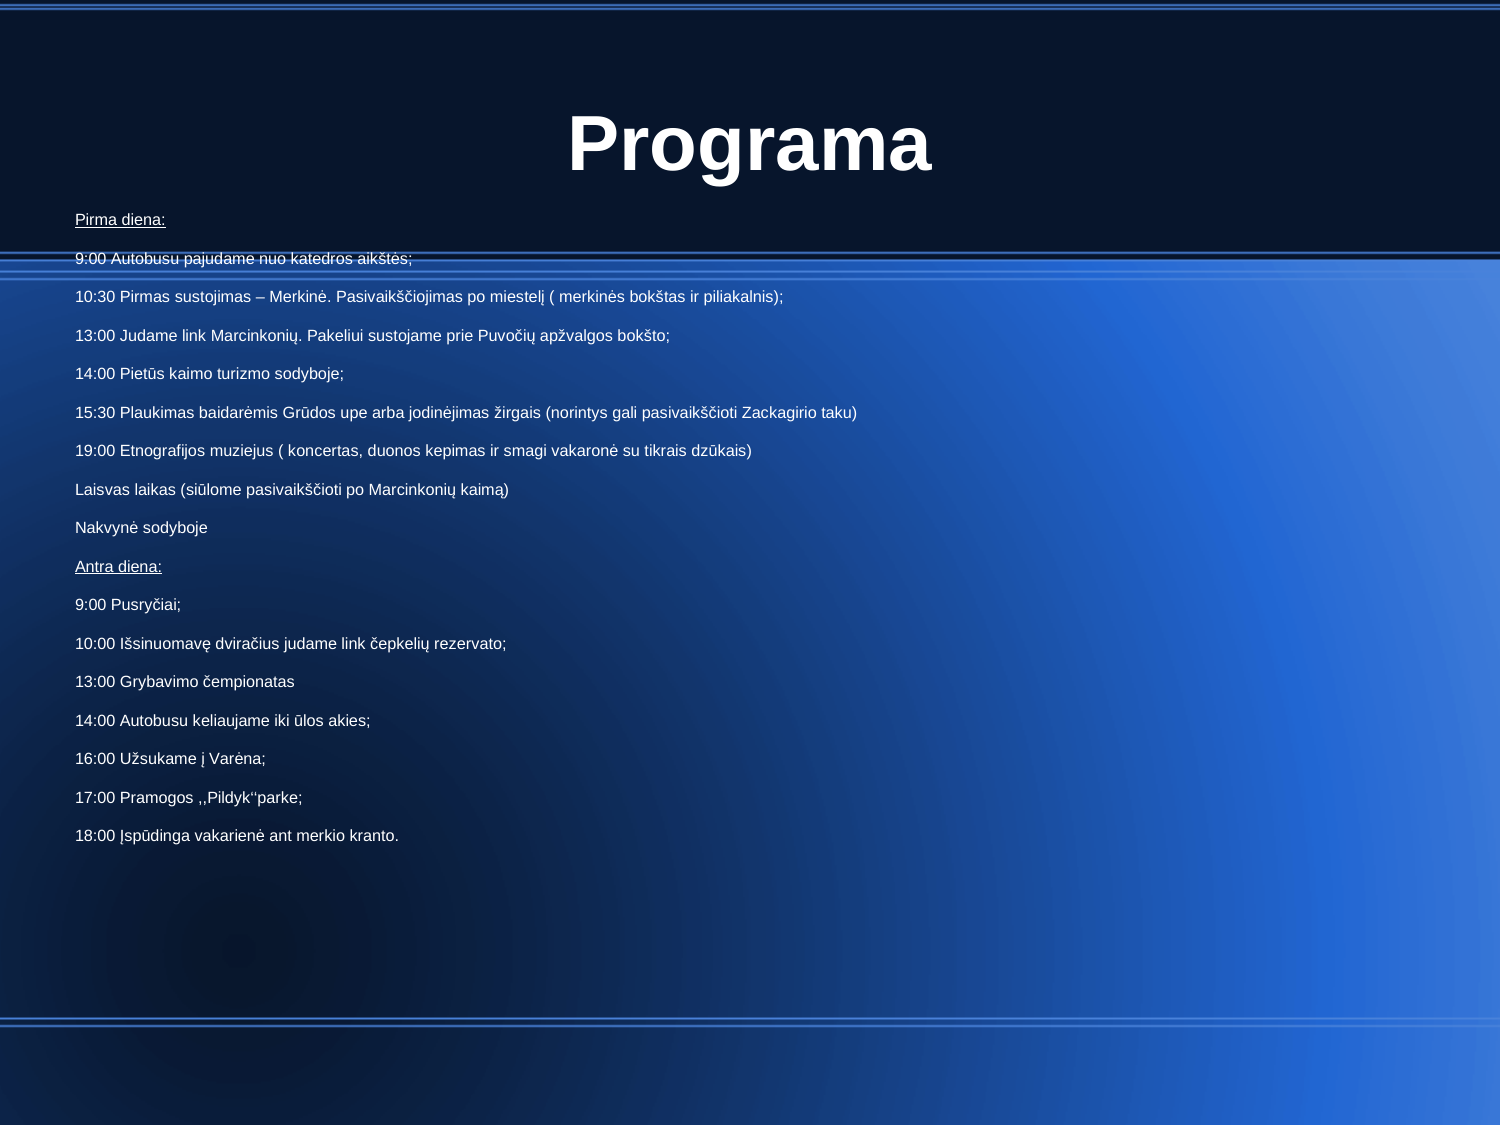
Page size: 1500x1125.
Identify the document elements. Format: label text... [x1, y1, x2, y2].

list Pirma diena: 9:00 Autobusu pajudame nuo katedros aikštės; 10:30 Pirmas sustojimas – Merkinė. Pasivaikščiojimas po miestelį ( merkinės bokštas ir piliakalnis); 13:00 Judame link Marcinkonių. Pakeliui sustojame prie Puvočių apžvalgos bokšto; 14:00 Pietūs kaimo turizmo sodyboje; 15:30 Plaukimas baidarėmis Grūdos upe arba jodinėjimas žirgais (norintys gali pasivaikščioti Zackagirio taku) 19:00 Etnografijos muziejus ( koncertas, duonos kepimas ir smagi vakaronė su tikrais dzūkais) Laisvas laikas (siūlome pasivaikščioti po Marcinkonių kaimą) Nakvynė sodyboje Antra diena: 9:00 Pusryčiai; 10:00 Išsinuomavę dviračius judame link čepkelių rezervato; 13:00 Grybavimo čempionatas 14:00 Autobusu keliaujame iki ūlos akies; 16:00 Užsukame į Varėna; 17:00 Pramogos ,,Pildyk‘‘parke; 18:00 Įspūdinga vakarienė ant merkio kranto. [75, 209, 1425, 847]
title Programa [75, 44, 1425, 209]
